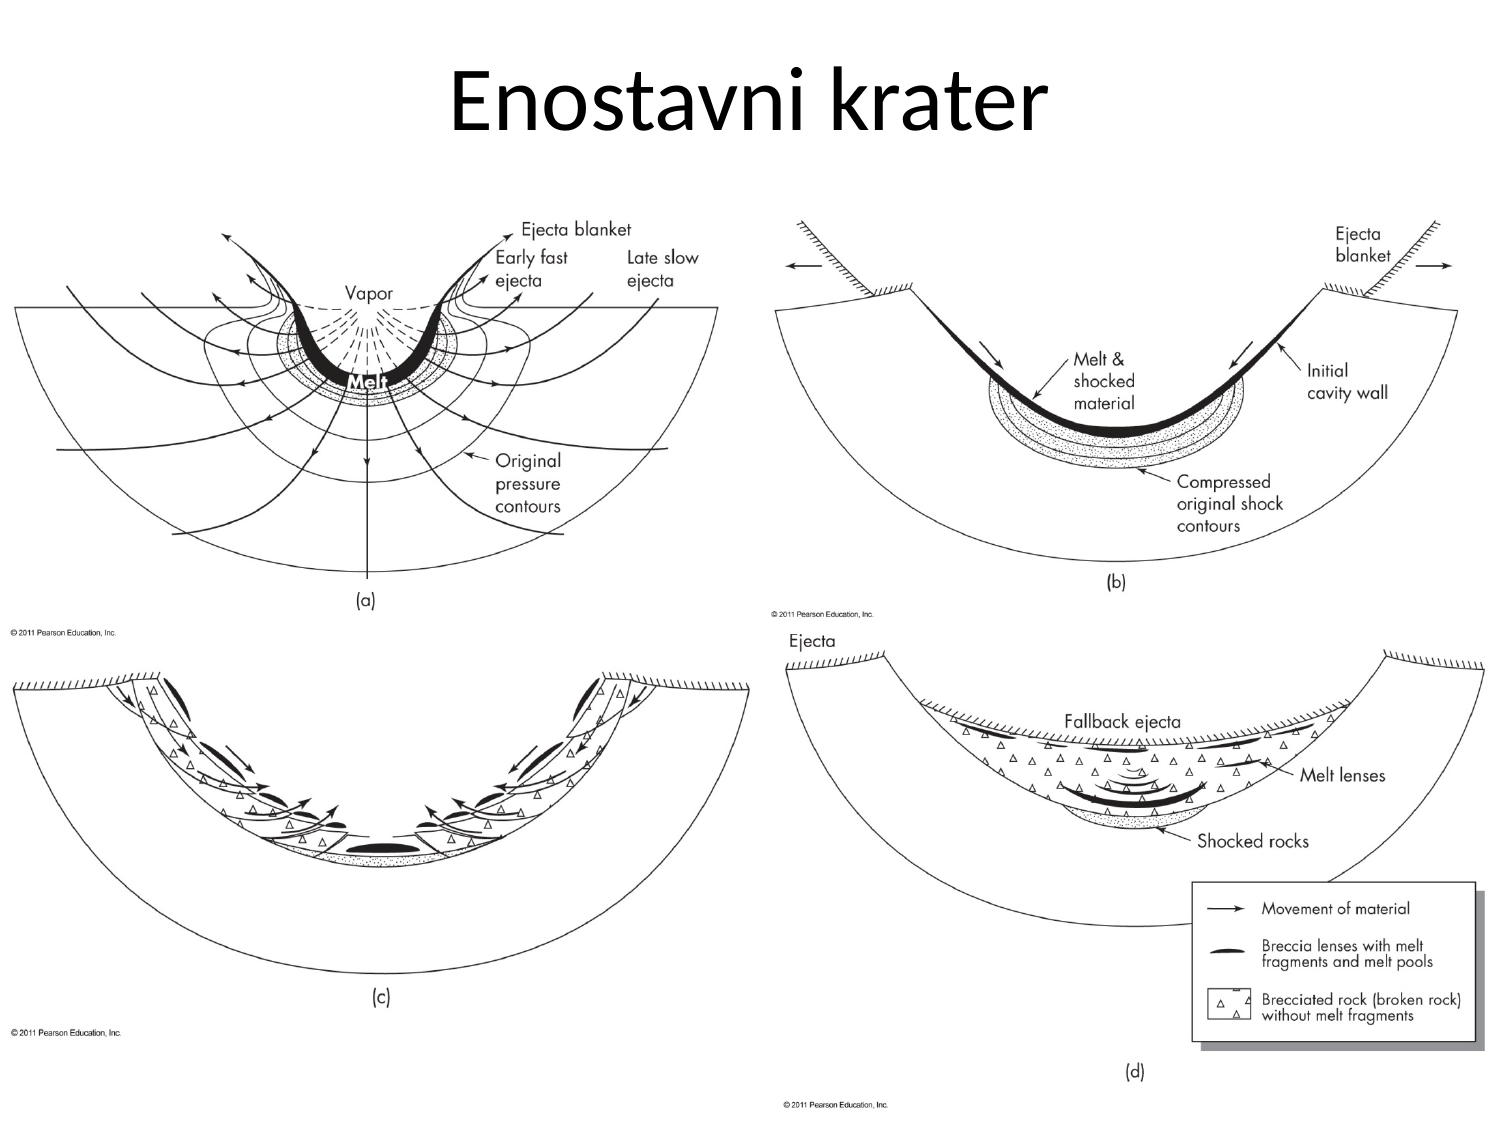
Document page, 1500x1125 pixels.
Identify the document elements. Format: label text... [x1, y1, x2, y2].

picture [0, 656, 762, 1055]
picture [761, 208, 1500, 1125]
picture [0, 208, 732, 653]
title Enostavni krater [0, 0, 1500, 188]
